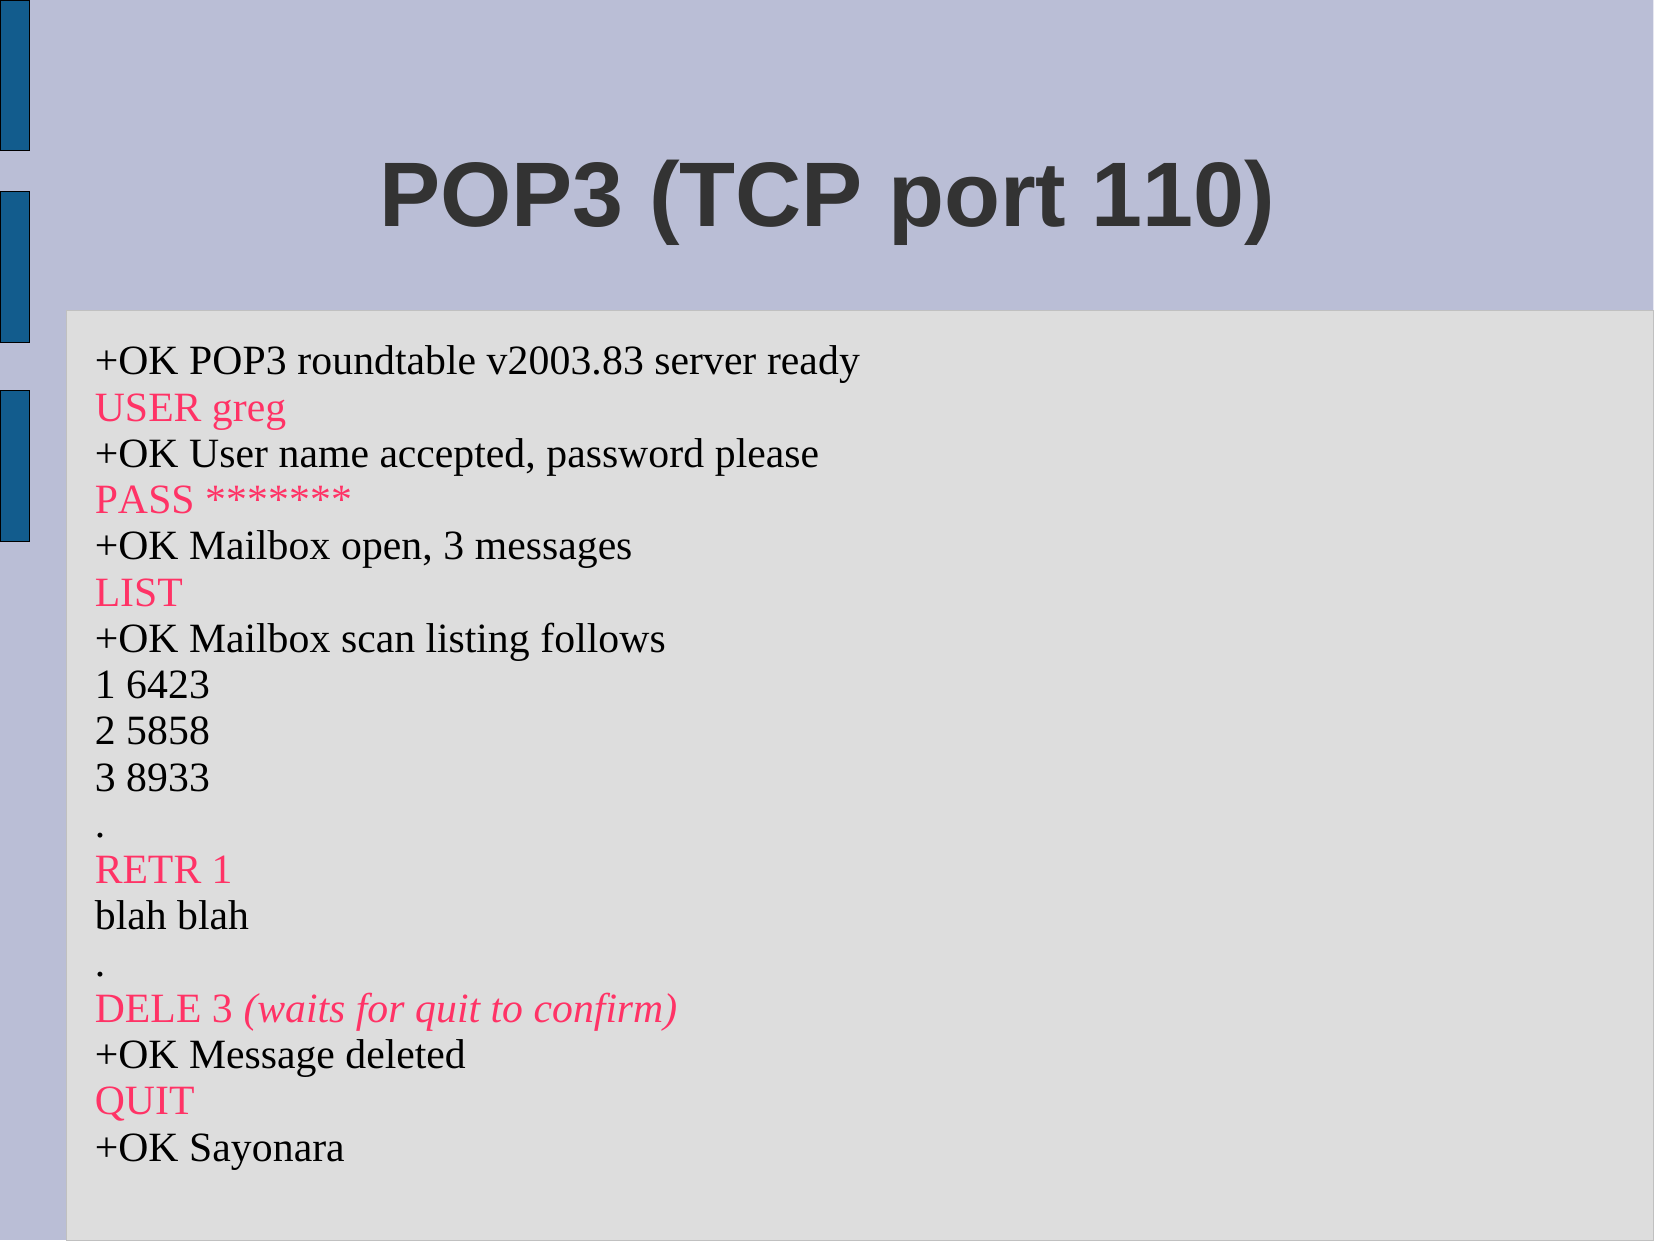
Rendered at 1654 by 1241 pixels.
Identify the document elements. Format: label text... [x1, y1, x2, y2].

text_box +OK POP3 roundtable v2003.83 server ready USER greg +OK User name accepted, password please PASS ******* +OK Mailbox open, 3 messages LIST +OK Mailbox scan listing follows 1 6423 2 5858 3 8933 . RETR 1 blah blah . DELE 3 (waits for quit to confirm) +OK Message deleted QUIT +OK Sayonara [94, 337, 1528, 1171]
title POP3 (TCP port 110) [121, 91, 1534, 299]
